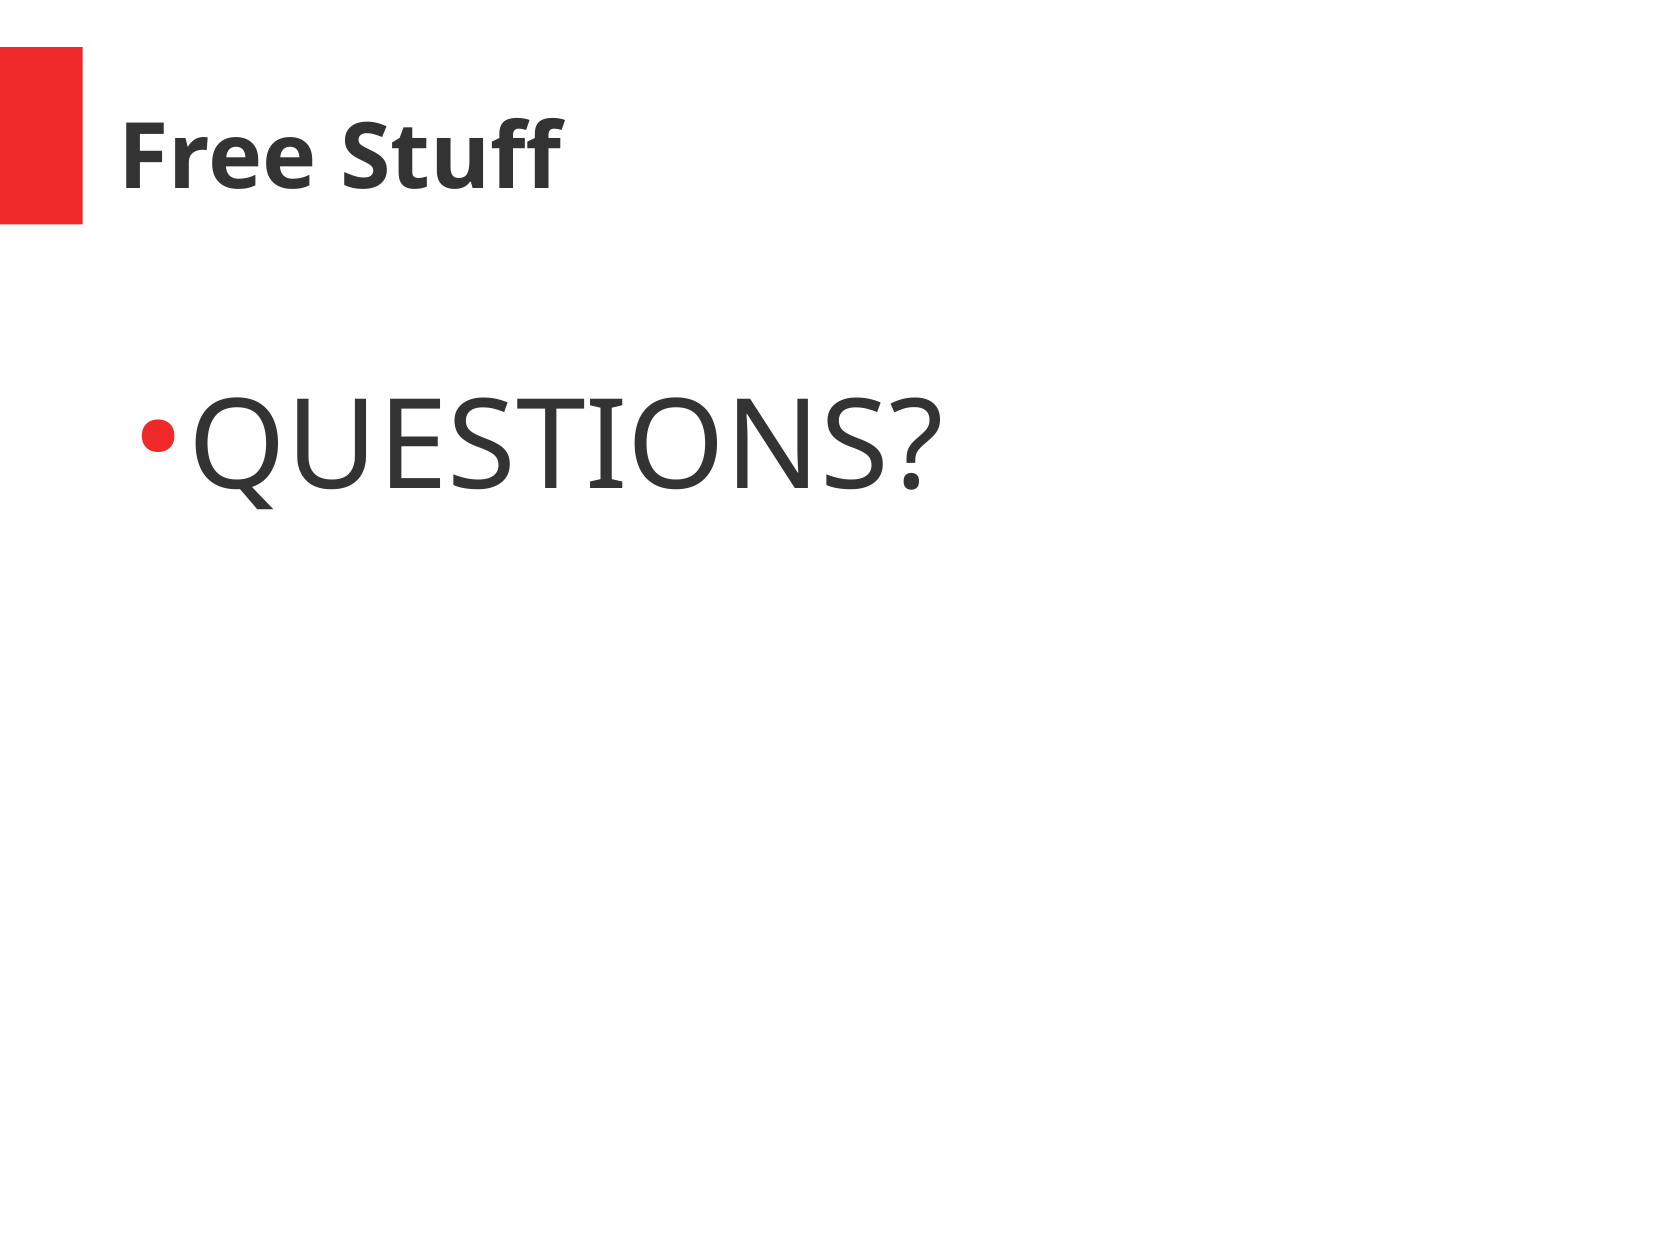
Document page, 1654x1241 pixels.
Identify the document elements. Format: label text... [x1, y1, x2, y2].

list QUESTIONS? [118, 354, 1536, 1074]
title Free Stuff [118, 49, 1571, 257]
